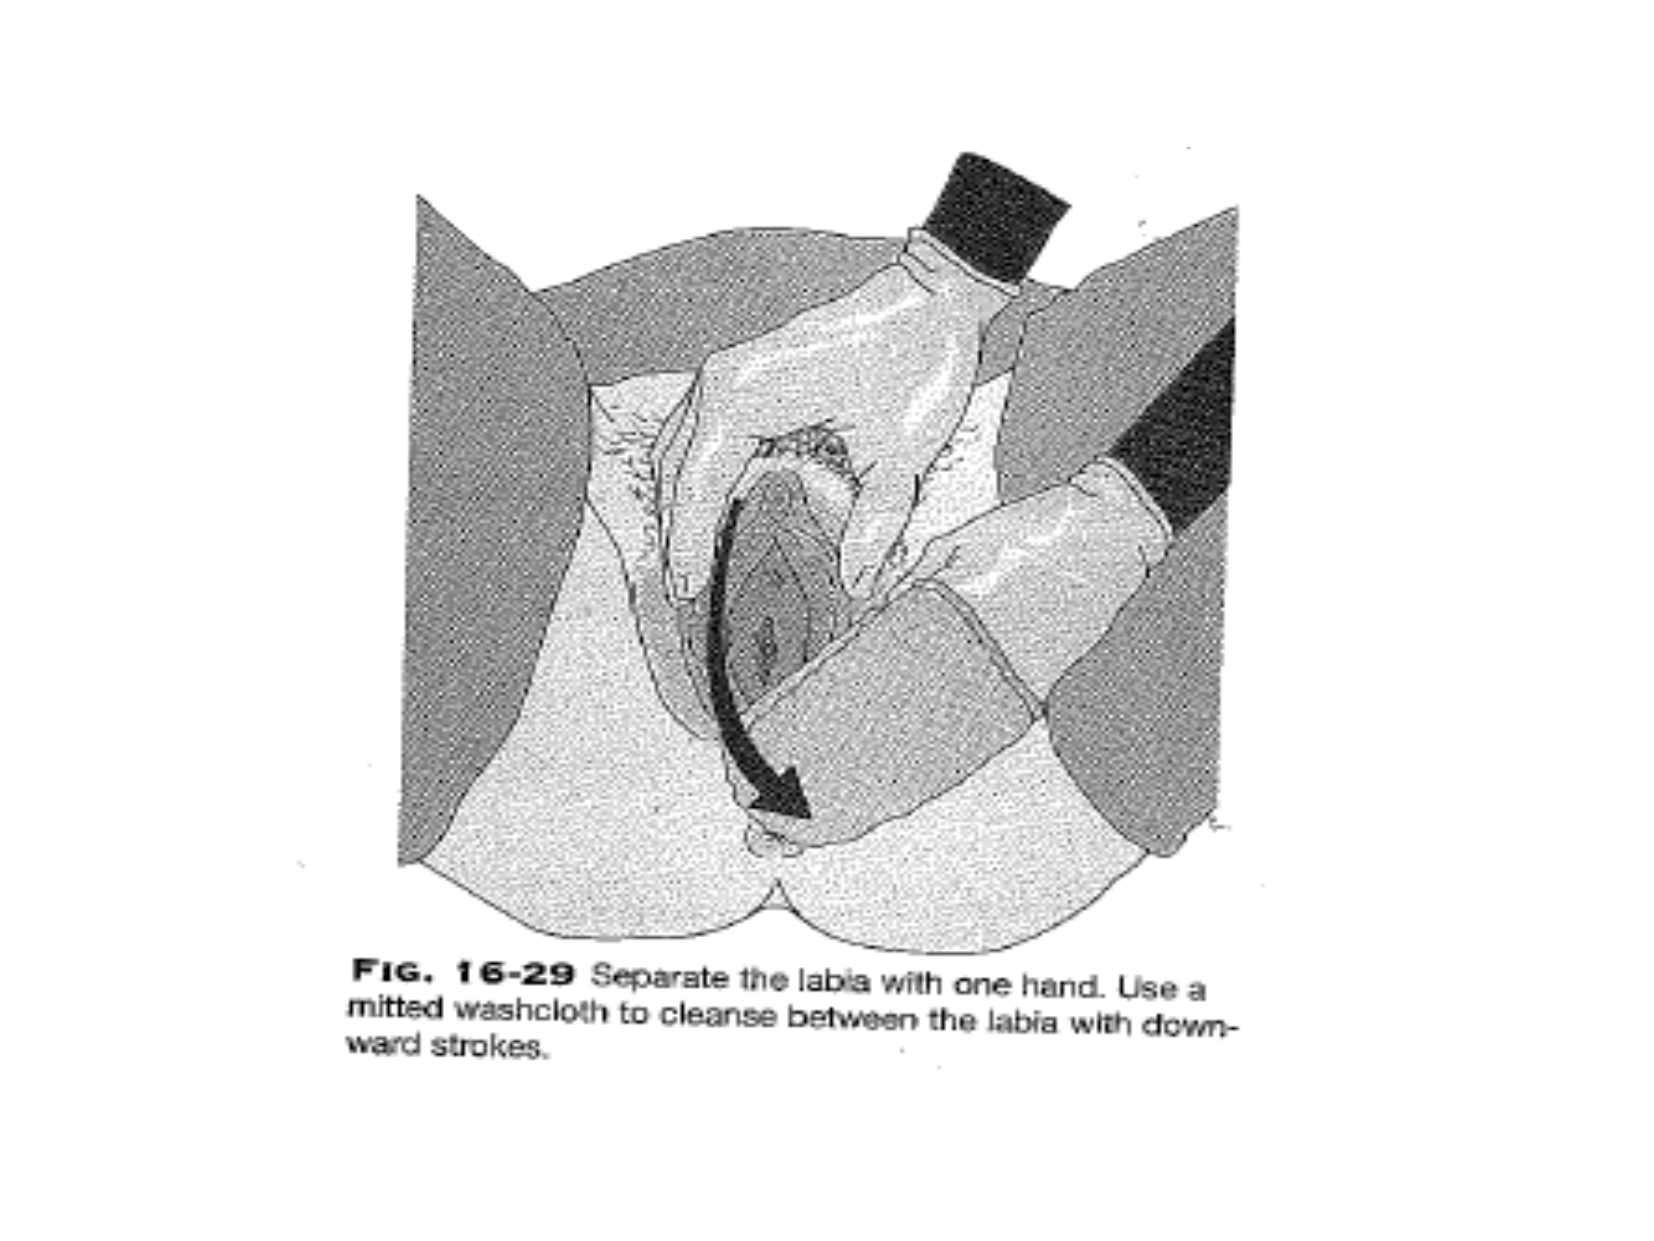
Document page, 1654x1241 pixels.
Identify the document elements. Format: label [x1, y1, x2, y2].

picture [295, 147, 1270, 1093]
